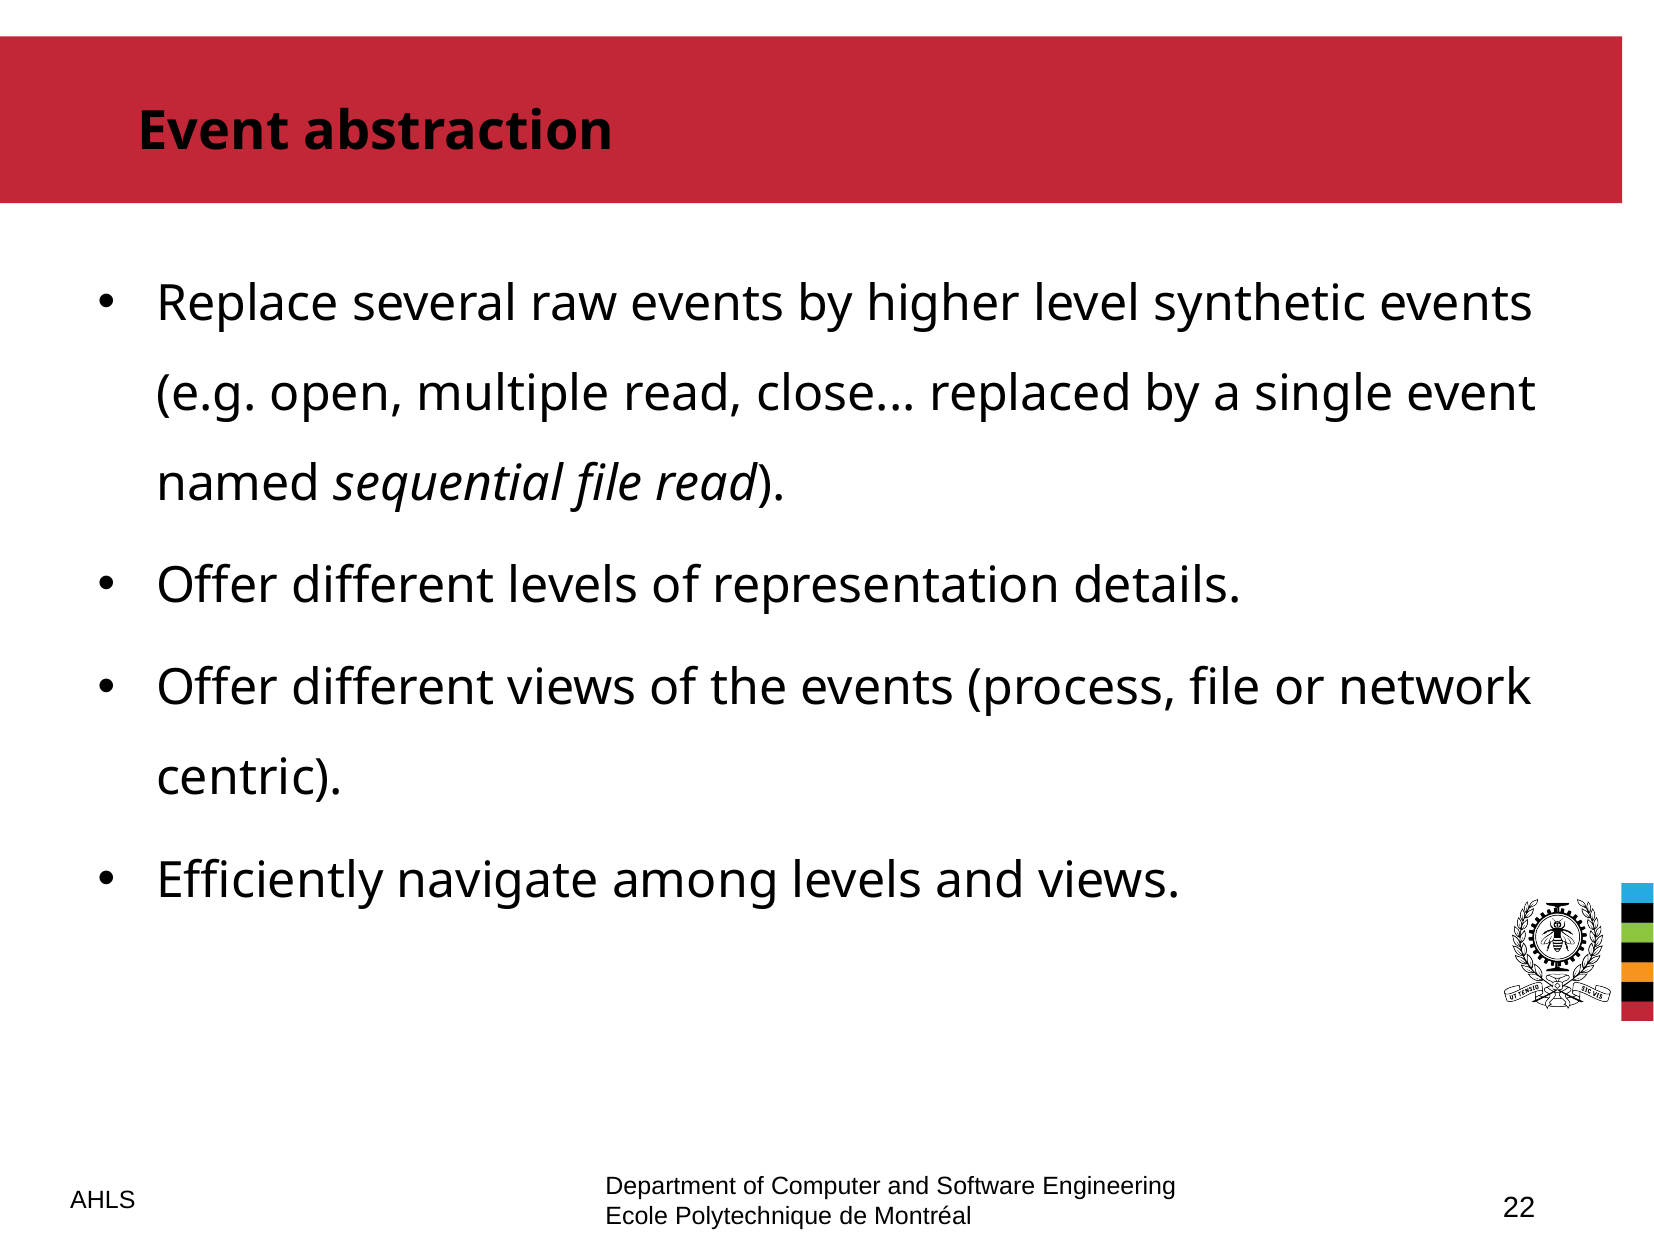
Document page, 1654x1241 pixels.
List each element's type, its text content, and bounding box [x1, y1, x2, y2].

title Event abstraction [103, 62, 1421, 168]
list Replace several raw events by higher level synthetic events (e.g. open, multiple read, close... replaced by a single event named sequential file read). Offer different levels of representation details. Offer different views of the events (process, file or network centric). Efficiently navigate among levels and views. [82, 232, 1615, 1163]
picture [1615, 883, 1654, 1021]
